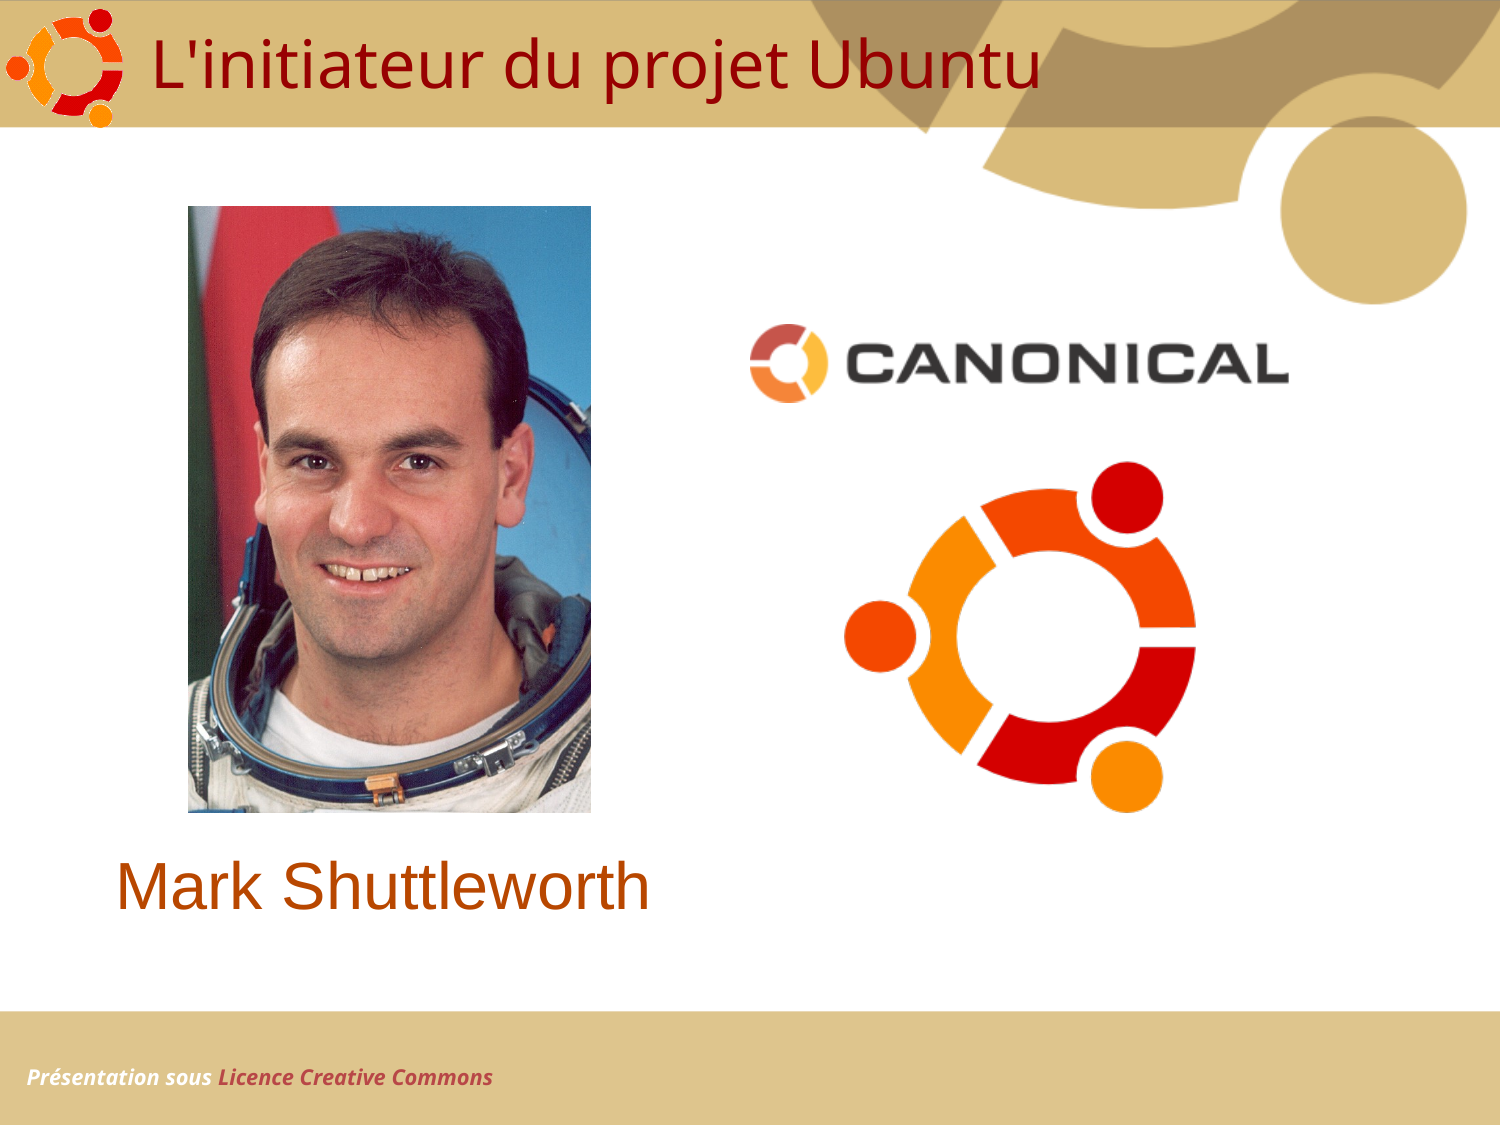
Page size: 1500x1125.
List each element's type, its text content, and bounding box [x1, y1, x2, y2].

title L'initiateur du projet Ubuntu [135, 0, 1417, 159]
subtitle Mark Shuttleworth [29, 826, 739, 945]
picture [0, 0, 1500, 830]
